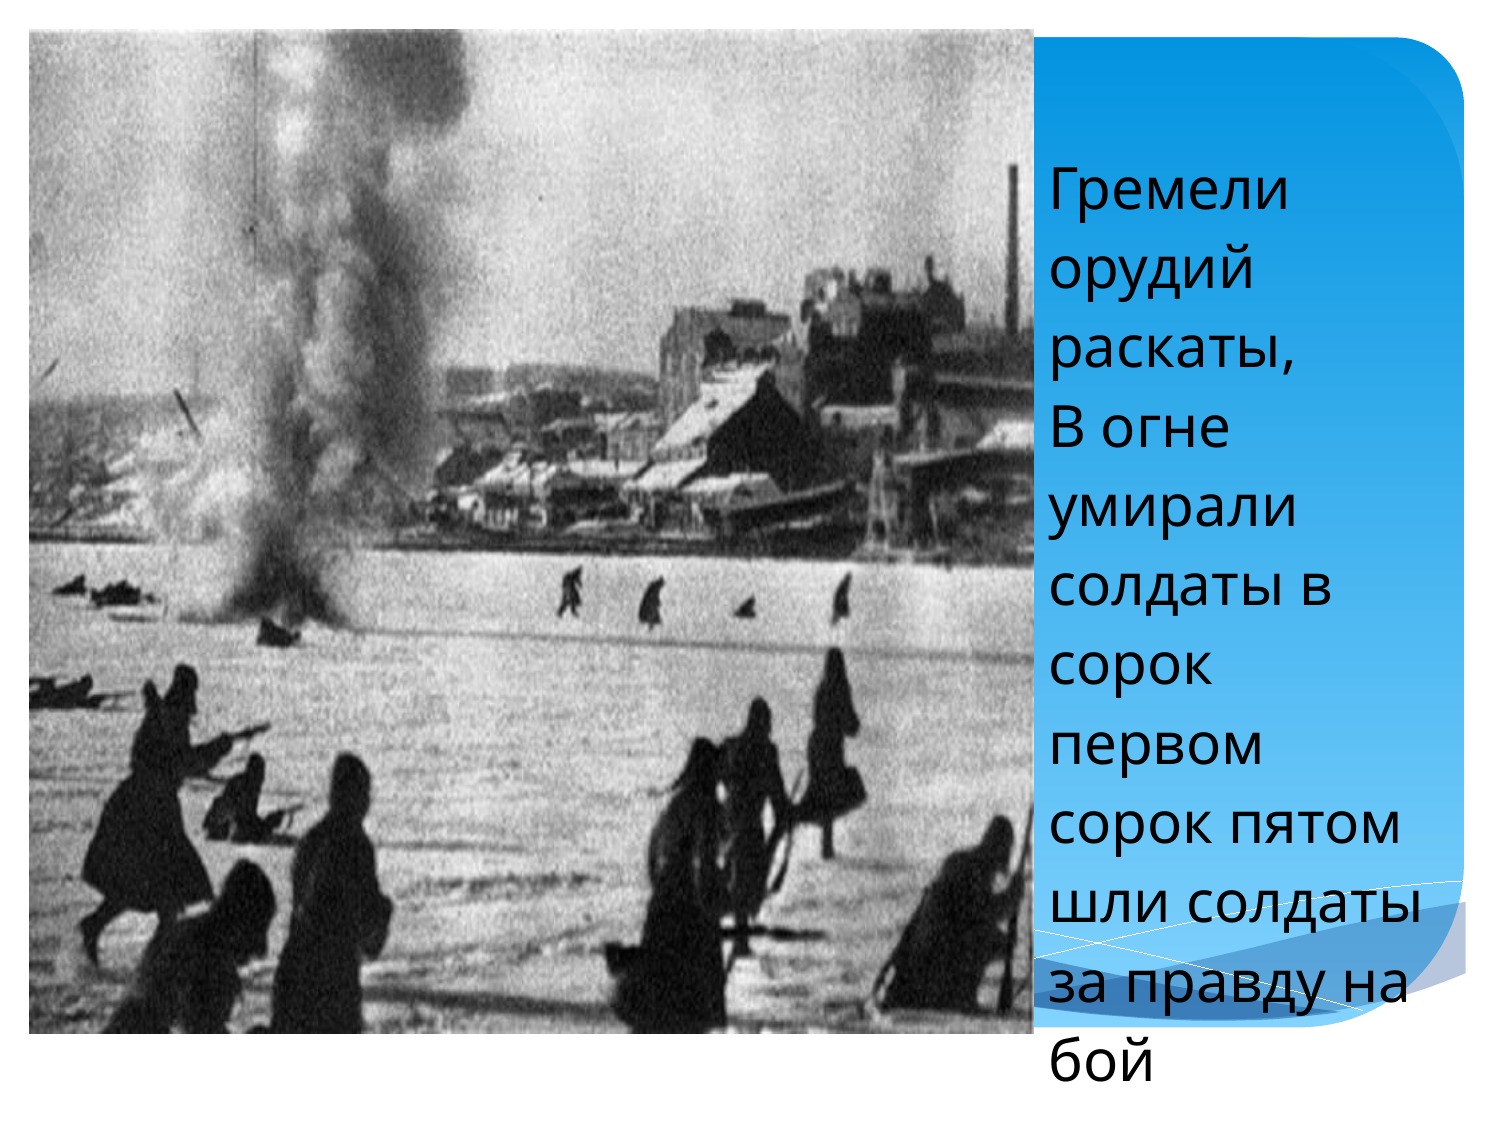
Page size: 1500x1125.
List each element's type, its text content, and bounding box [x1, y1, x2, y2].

text_box Гремели орудий раскаты, В огне умирали солдаты в сорок первом сорок пятом шли солдаты за правду на бой [1034, 139, 1447, 939]
picture [29, 29, 1448, 1034]
